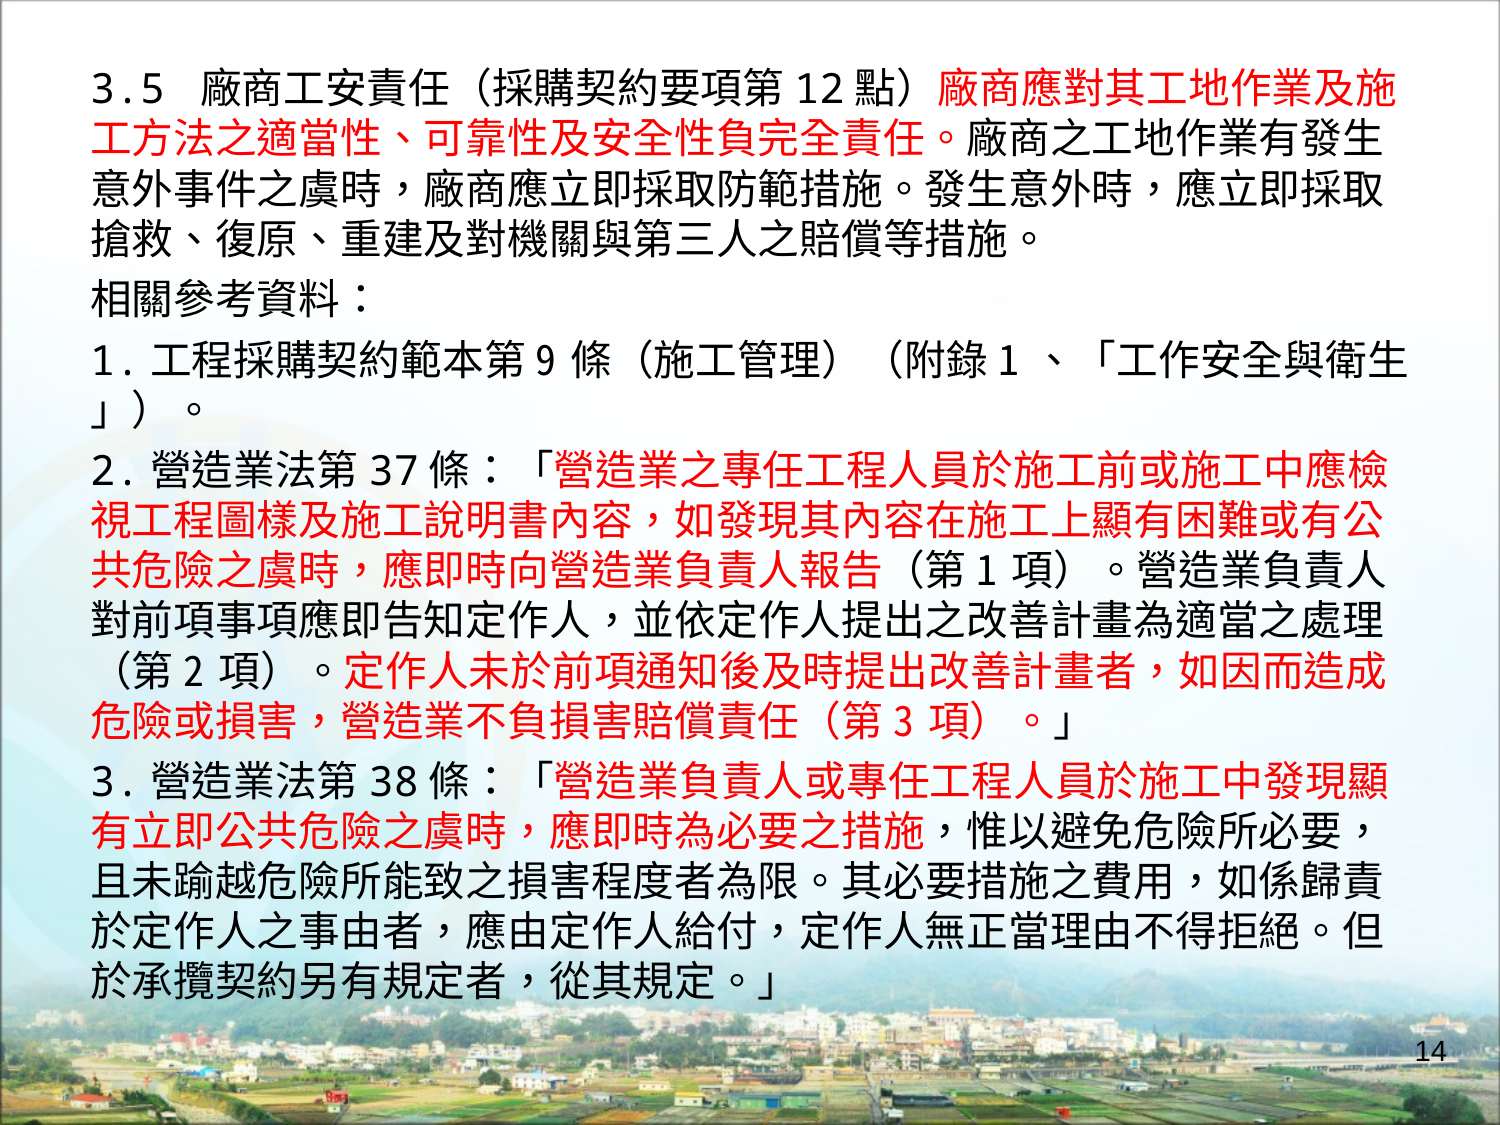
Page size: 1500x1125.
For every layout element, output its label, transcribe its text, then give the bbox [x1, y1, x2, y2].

list 3.5 廠商工安責任（採購契約要項第12點）廠商應對其工地作業及施工方法之適當性、可靠性及安全性負完全責任。廠商之工地作業有發生意外事件之虞時，廠商應立即採取防範措施。發生意外時，應立即採取搶救、復原、重建及對機關與第三人之賠償等措施。 相關參考資料： 1.工程採購契約範本第9條（施工管理）（附錄1、「工作安全與衛生」）。 2.營造業法第37條：「營造業之專任工程人員於施工前或施工中應檢視工程圖樣及施工說明書內容，如發現其內容在施工上顯有困難或有公共危險之虞時，應即時向營造業負責人報告（第1項）。營造業負責人對前項事項應即告知定作人，並依定作人提出之改善計畫為適當之處理（第2項）。定作人未於前項通知後及時提出改善計畫者，如因而造成危險或損害，營造業不負損害賠償責任（第3項）。」 3.營造業法第38條：「營造業負責人或專任工程人員於施工中發現顯有立即公共危險之虞時，應即時為必要之措施，惟以避免危險所必要，且未踰越危險所能致之損害程度者為限。其必要措施之費用，如係歸責於定作人之事由者，應由定作人給付，定作人無正當理由不得拒絕。但於承攬契約另有規定者，從其規定。」 [75, 54, 1426, 1025]
text_box <編號> [1111, 1024, 1462, 1103]
picture [0, 0, 1500, 1125]
